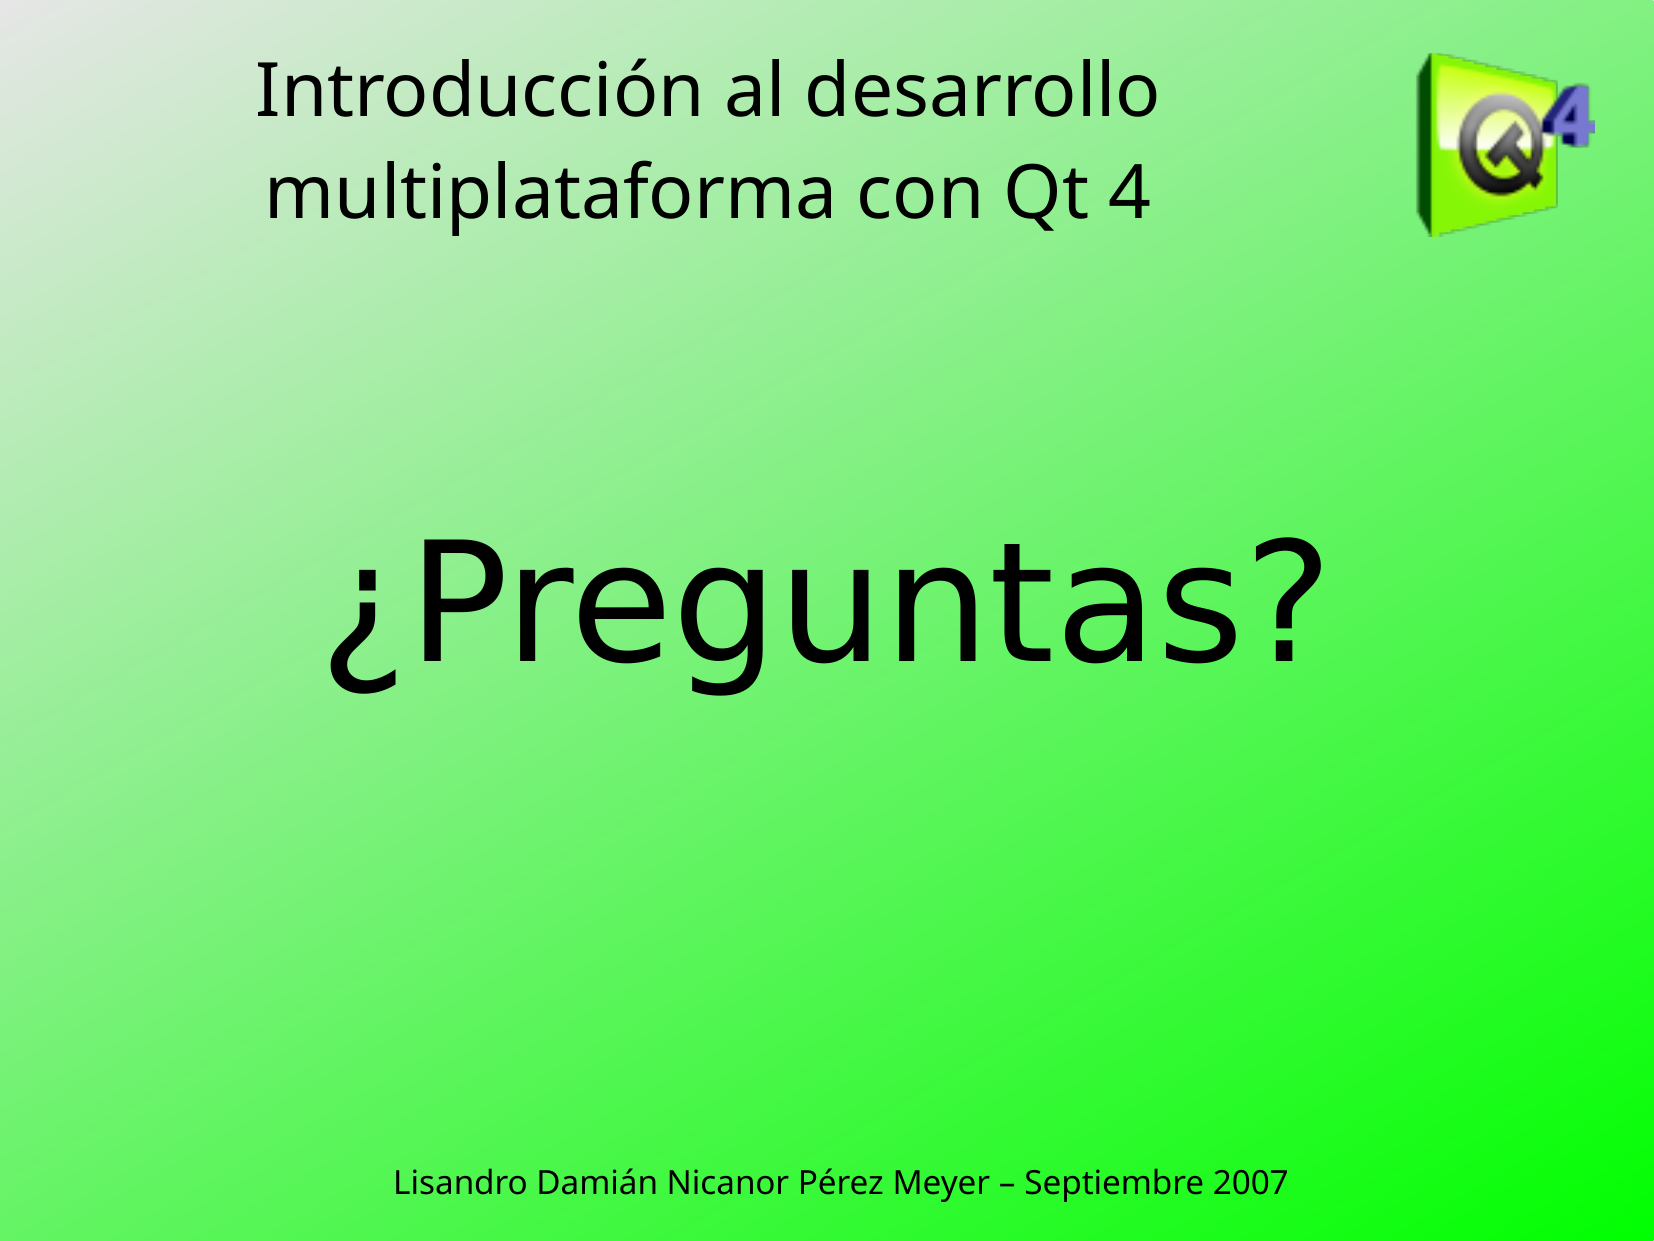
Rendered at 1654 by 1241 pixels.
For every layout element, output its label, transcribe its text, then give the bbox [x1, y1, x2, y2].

text_box ¿Preguntas? [221, 499, 1433, 709]
picture [1412, 53, 1595, 237]
text_box Lisandro Damián Nicanor Pérez Meyer – Septiembre 2007 [88, 1151, 1595, 1213]
title Introducción al desarrollo multiplataforma con Qt 4 [147, 11, 1270, 266]
